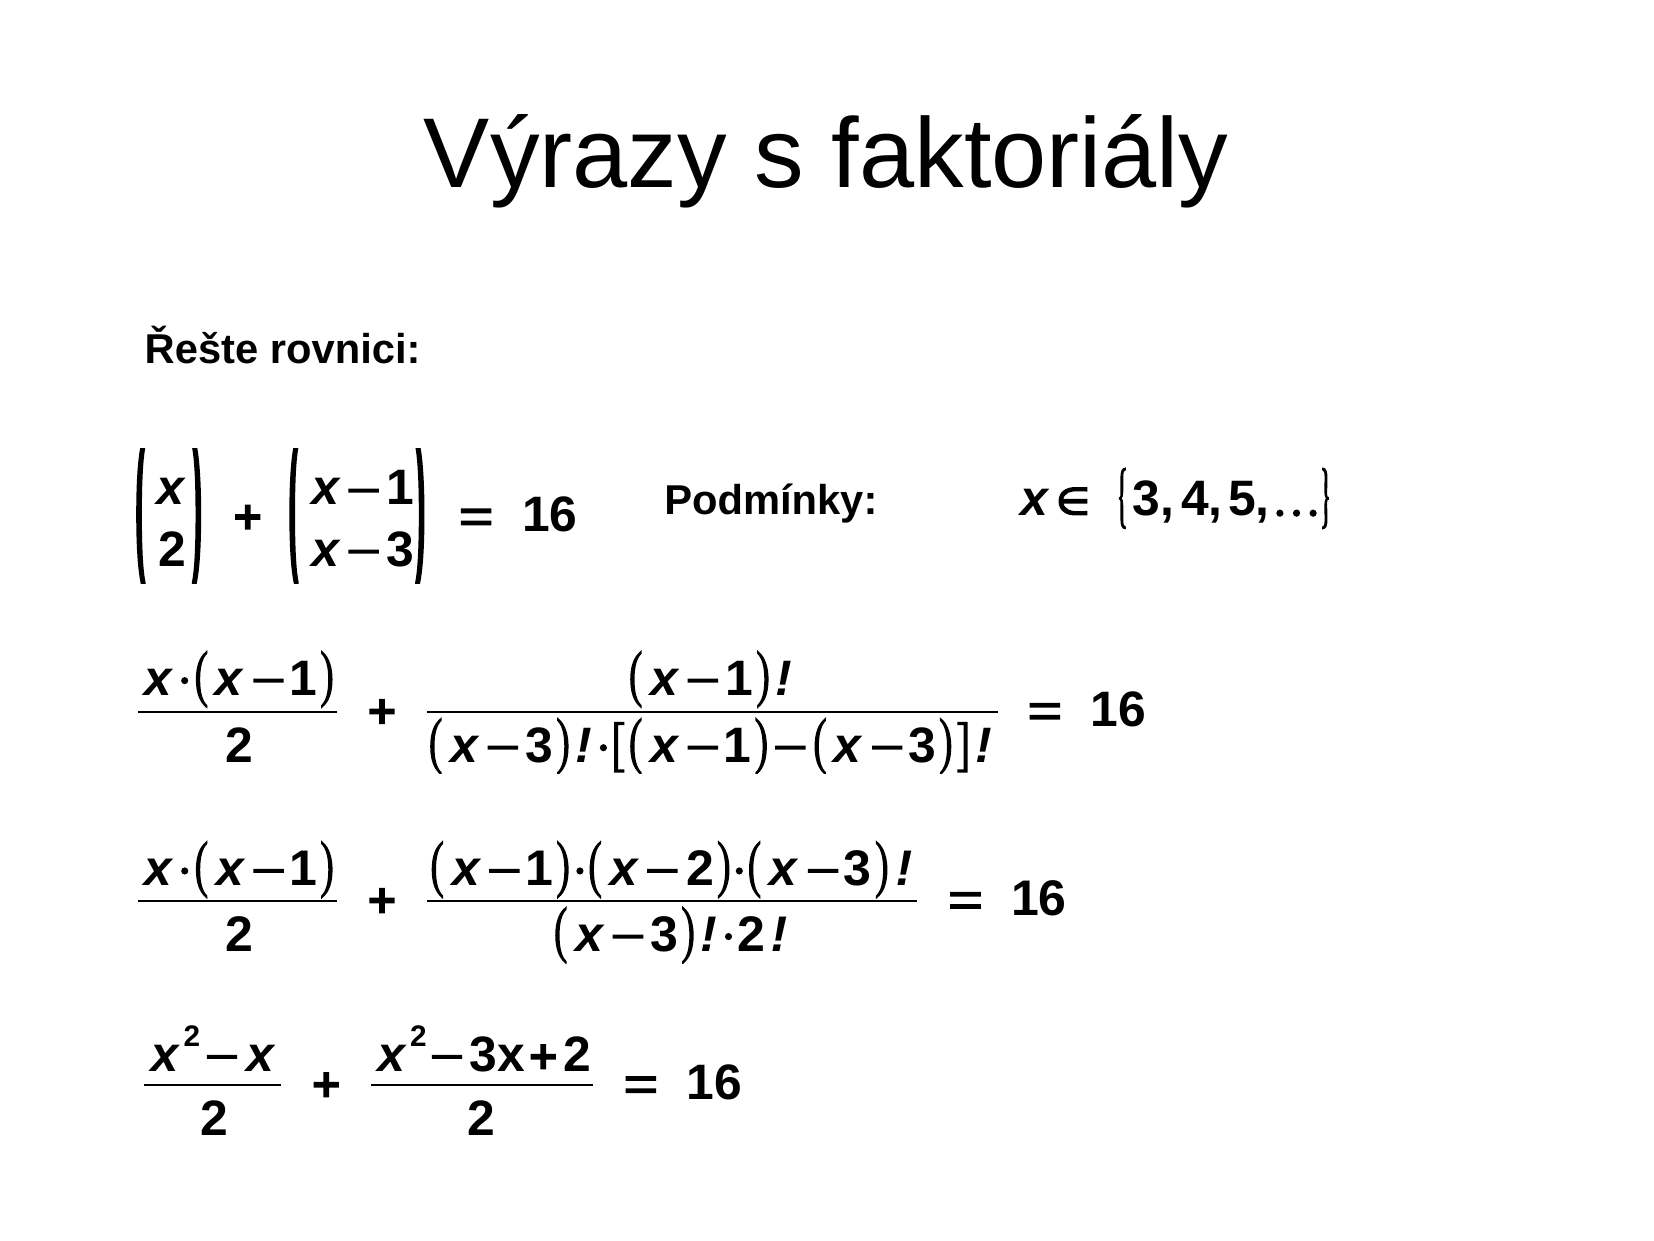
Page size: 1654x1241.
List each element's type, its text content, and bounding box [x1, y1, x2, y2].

chart [136, 1018, 749, 1146]
chart [1010, 466, 1342, 530]
chart [129, 838, 1074, 964]
chart [129, 448, 584, 584]
title Výrazy s faktoriály [82, 49, 1571, 257]
chart [129, 649, 1154, 774]
text_box Řešte rovnici: [129, 318, 436, 382]
text_box Podmínky: [649, 469, 892, 532]
